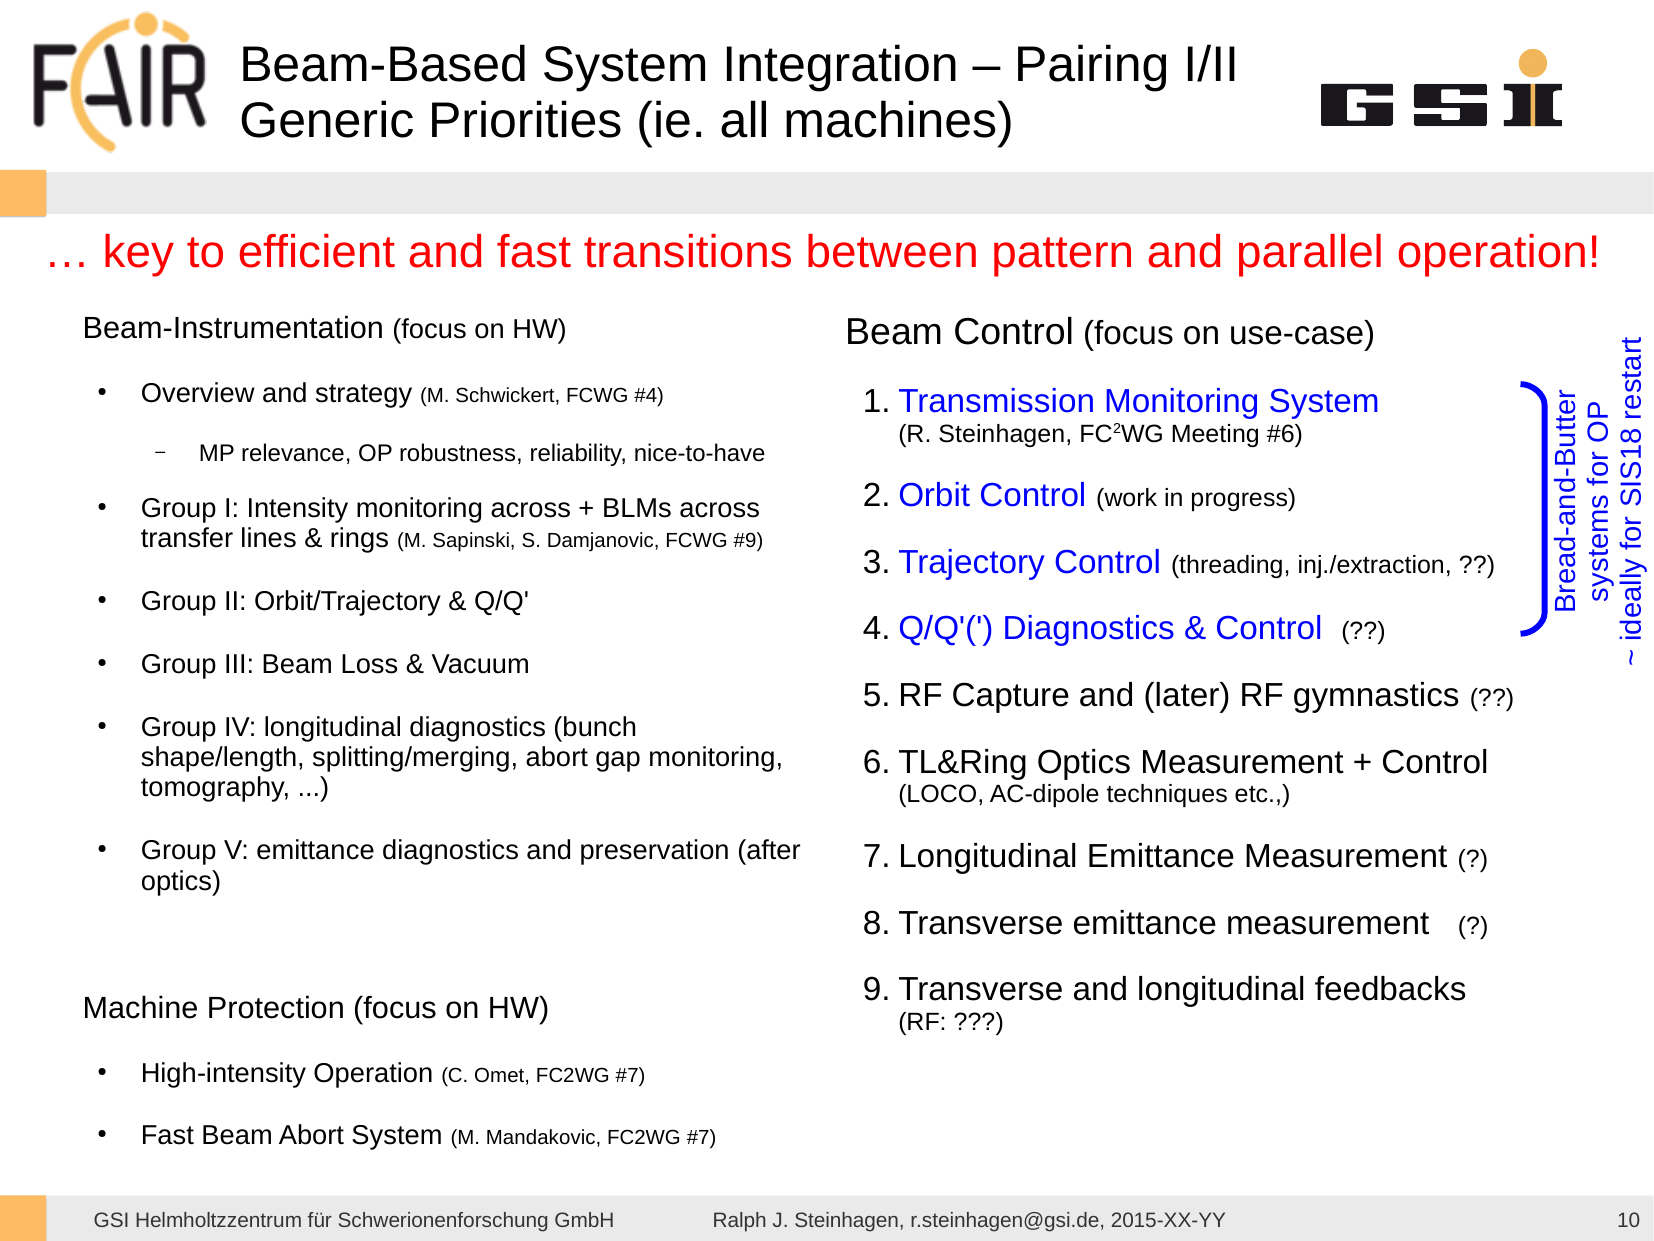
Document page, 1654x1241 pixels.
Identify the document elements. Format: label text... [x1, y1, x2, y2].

text_box … key to efficient and fast transitions between pattern and parallel operation! [44, 225, 1631, 292]
list Beam-Instrumentation (focus on HW) Overview and strategy (M. Schwickert, FCWG #4) MP relevance, OP robustness, reliability, nice-to-have Group I: Intensity monitoring across + BLMs across transfer lines & rings (M. Sapinski, S. Damjanovic, FCWG #9) Group II: Orbit/Trajectory & Q/Q' Group III: Beam Loss & Vacuum Group IV: longitudinal diagnostics (bunch shape/length, splitting/merging, abort gap monitoring, tomography, ...) Group V: emittance diagnostics and preservation (after optics) Machine Protection (focus on HW) High-intensity Operation (C. Omet, FC2WG #7) Fast Beam Abort System (M. Mandakovic, FC2WG #7) [82, 310, 809, 1158]
picture [33, 10, 207, 155]
title Beam-Based System Integration – Pairing I/II Generic Priorities (ie. all machines) [239, 23, 1276, 162]
list Beam Control (focus on use-case) Transmission Monitoring System (R. Steinhagen, FC2WG Meeting #6) Orbit Control (work in progress) Trajectory Control (threading, inj./extraction, ??) Q/Q'(') Diagnostics & Control (??) RF Capture and (later) RF gymnastics (??) TL&Ring Optics Measurement + Control (LOCO, AC-dipole techniques etc.,) Longitudinal Emittance Measurement (?) Transverse emittance measurement (?) Transverse and longitudinal feedbacks (RF: ???) [845, 310, 1572, 1158]
picture [1319, 46, 1564, 129]
text_box Bread-and-Butter systems for OP ~ ideally for SIS18 restart [1541, 312, 1654, 682]
